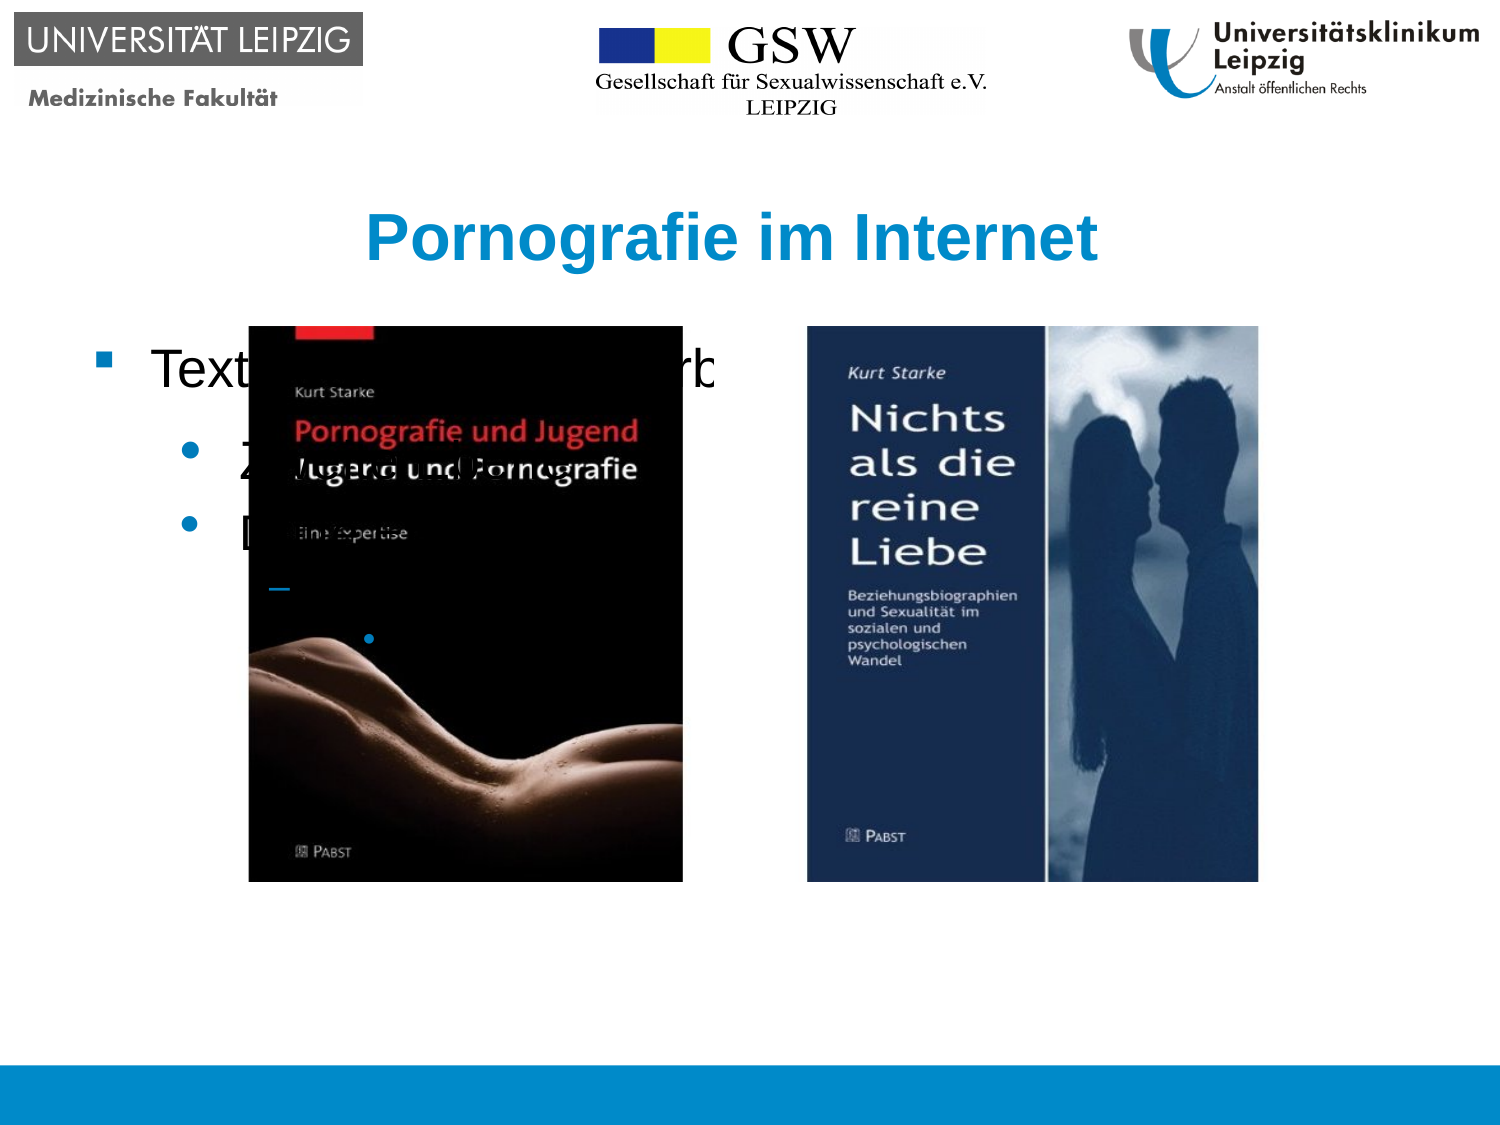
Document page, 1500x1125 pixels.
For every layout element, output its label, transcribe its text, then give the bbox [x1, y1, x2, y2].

picture [596, 27, 986, 115]
picture [1126, 18, 1481, 101]
title Pornografie im Internet [100, 165, 1365, 303]
picture [14, 12, 363, 106]
picture [159, 326, 1353, 882]
